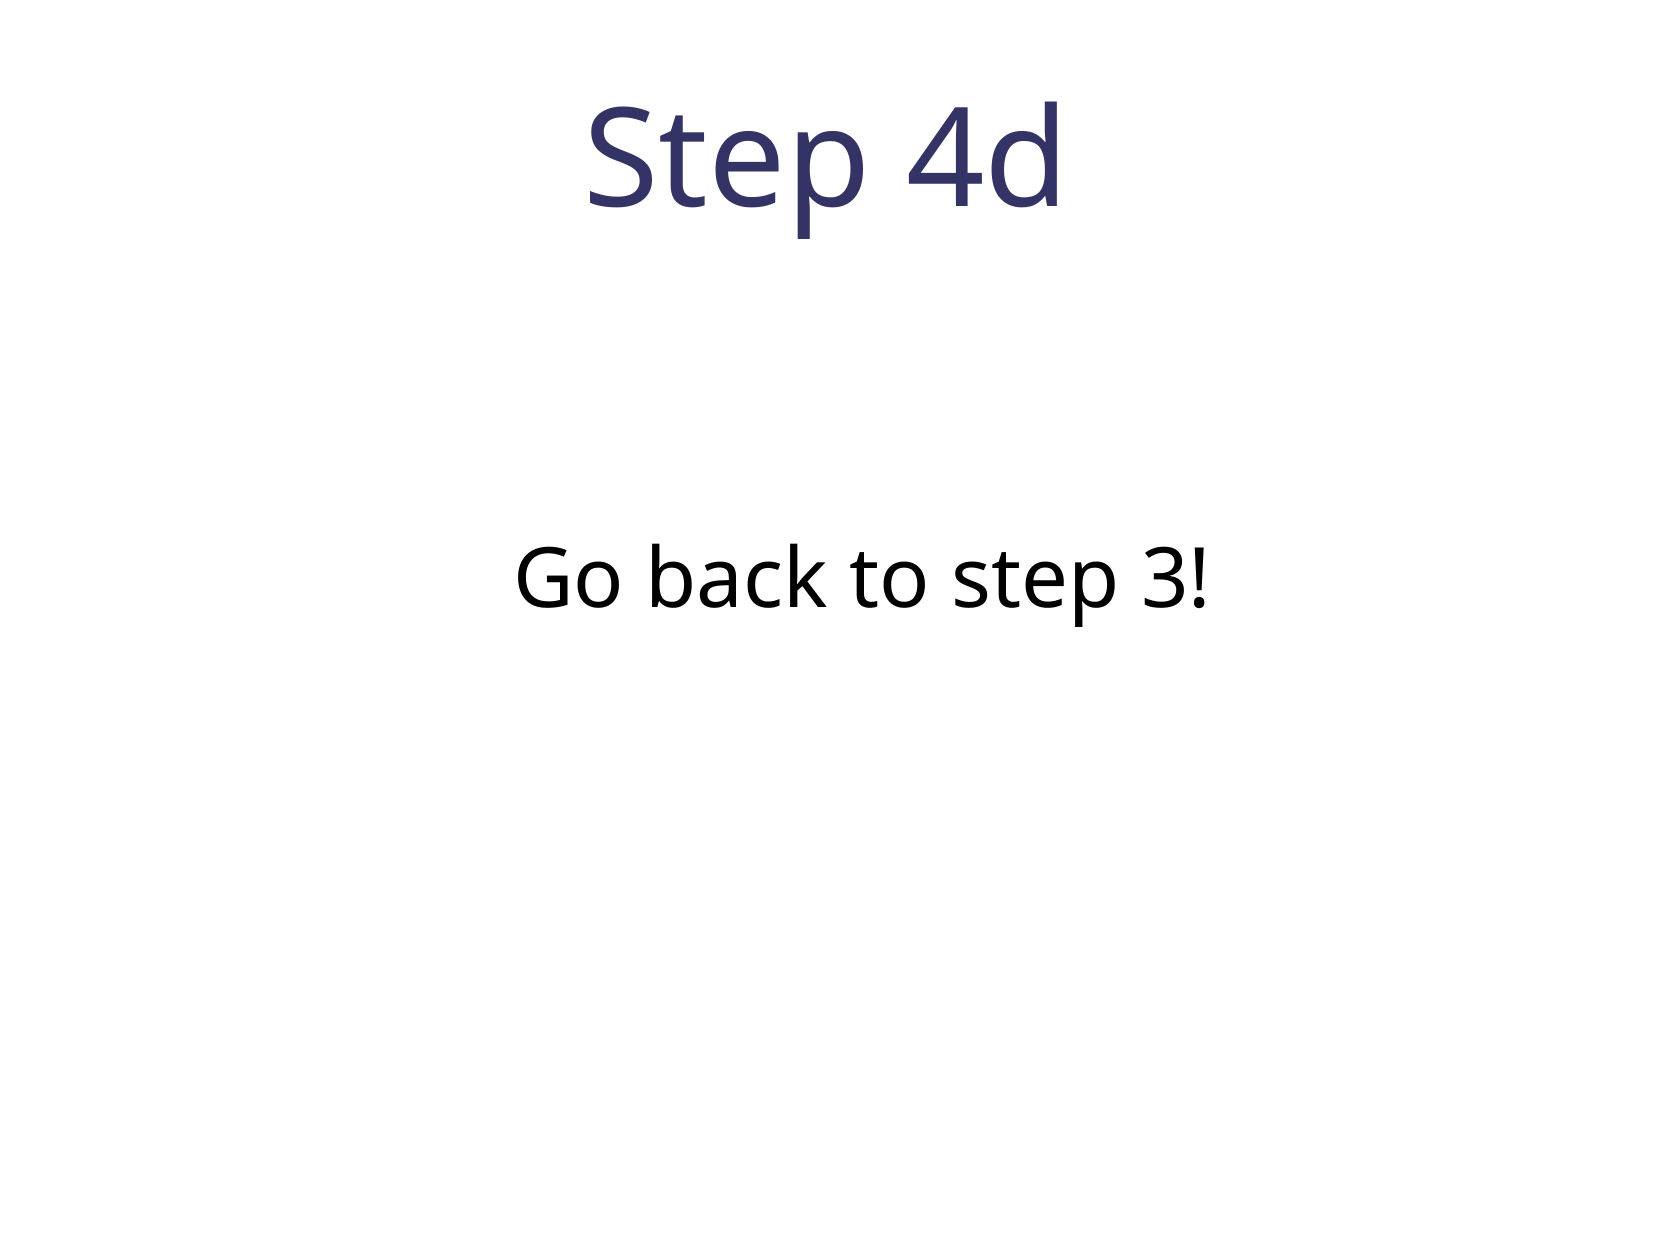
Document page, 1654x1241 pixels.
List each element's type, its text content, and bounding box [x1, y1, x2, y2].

title Step 4d [82, 56, 1571, 250]
subtitle Go back to step 3! [112, 518, 1613, 1126]
